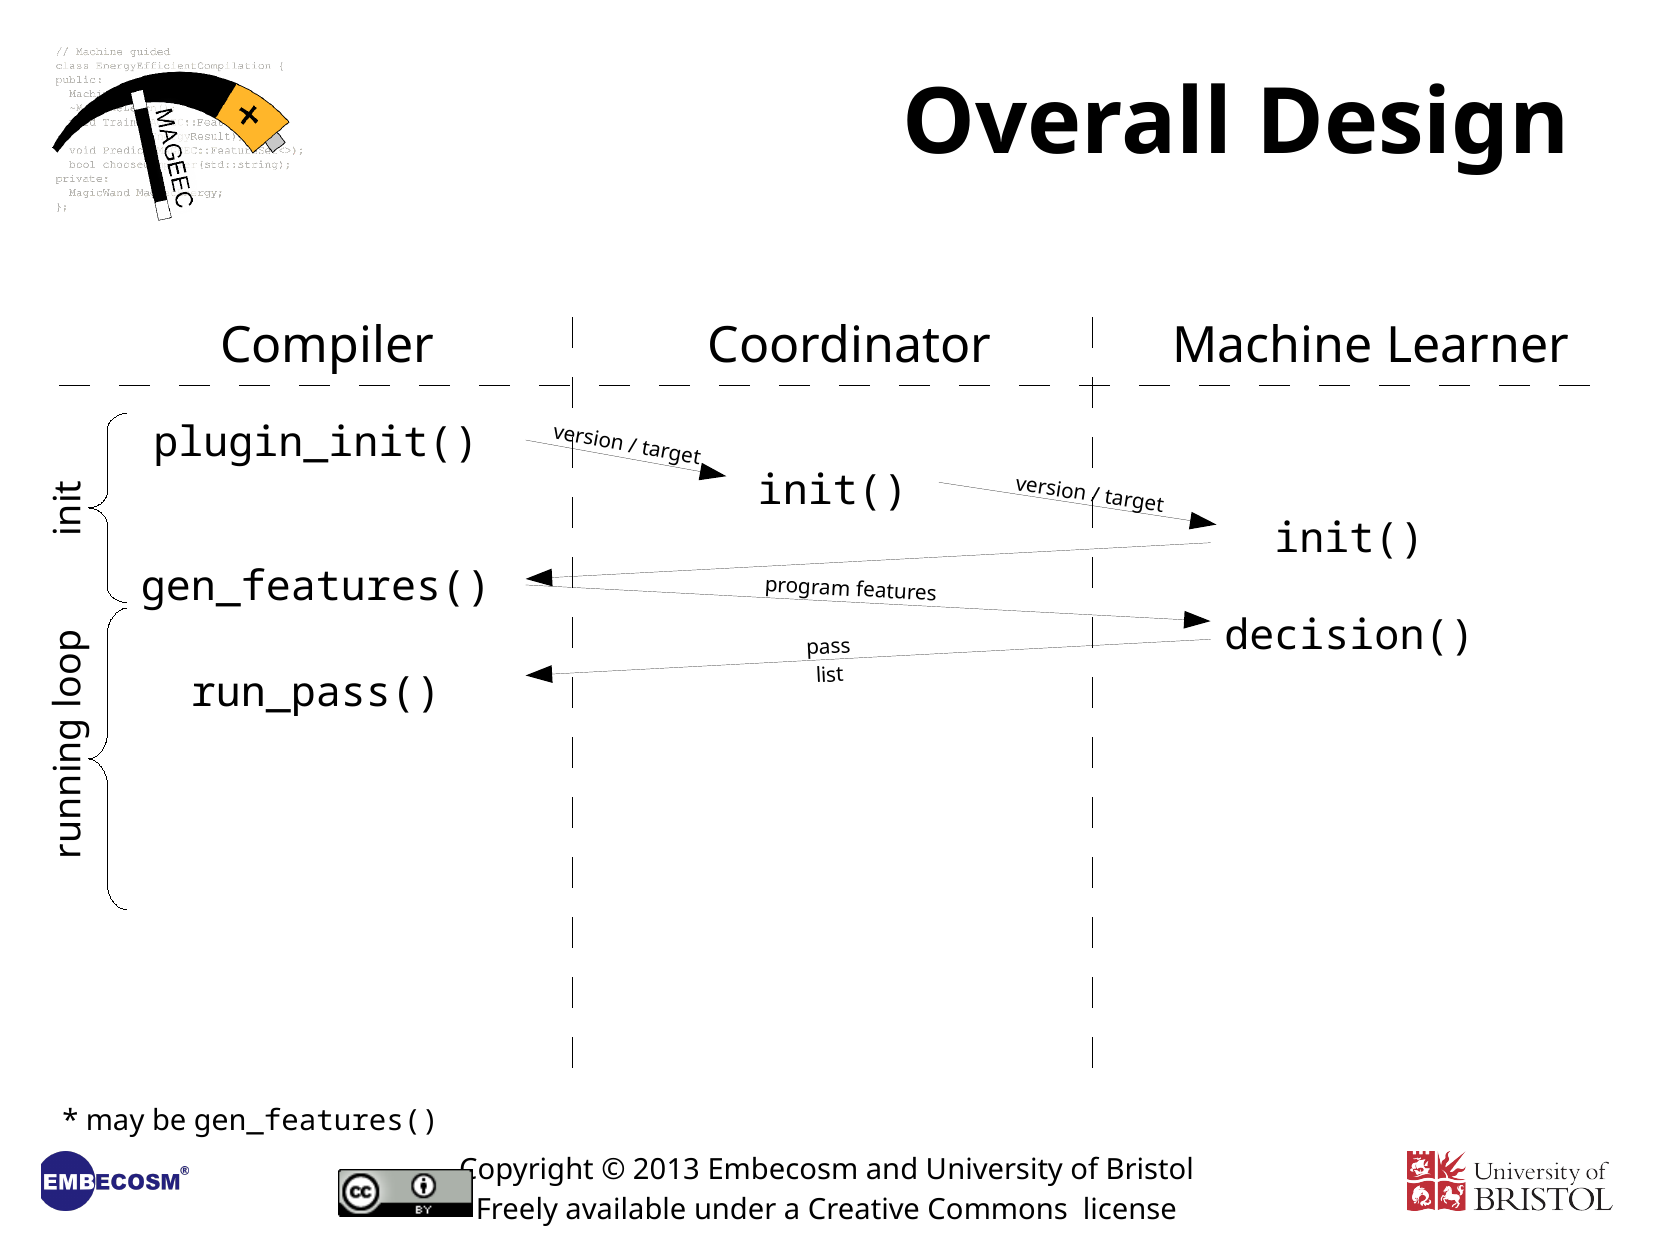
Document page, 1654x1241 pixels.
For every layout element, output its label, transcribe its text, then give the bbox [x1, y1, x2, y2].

text_box decision() [1209, 597, 1490, 661]
text_box running loop [33, 638, 97, 875]
text_box init() [742, 452, 923, 516]
picture [1407, 1151, 1613, 1211]
text_box Compiler [205, 301, 427, 383]
picture [41, 1151, 189, 1211]
text_box pass list [790, 620, 900, 671]
picture [338, 1169, 473, 1217]
text_box Machine Learner [1157, 301, 1541, 383]
text_box version / target [998, 458, 1211, 534]
text_box run_pass() [176, 654, 456, 718]
text_box * may be gen_features() [47, 1091, 436, 1155]
text_box version / target [535, 406, 748, 489]
title Overall Design [326, 32, 1571, 205]
text_box Coordinator [692, 301, 973, 383]
text_box program features [748, 561, 960, 618]
text_box gen_features() [126, 548, 506, 612]
text_box init() [1259, 500, 1440, 564]
text_box init [33, 468, 97, 552]
picture [52, 47, 302, 225]
text_box plugin_init() [138, 403, 494, 467]
